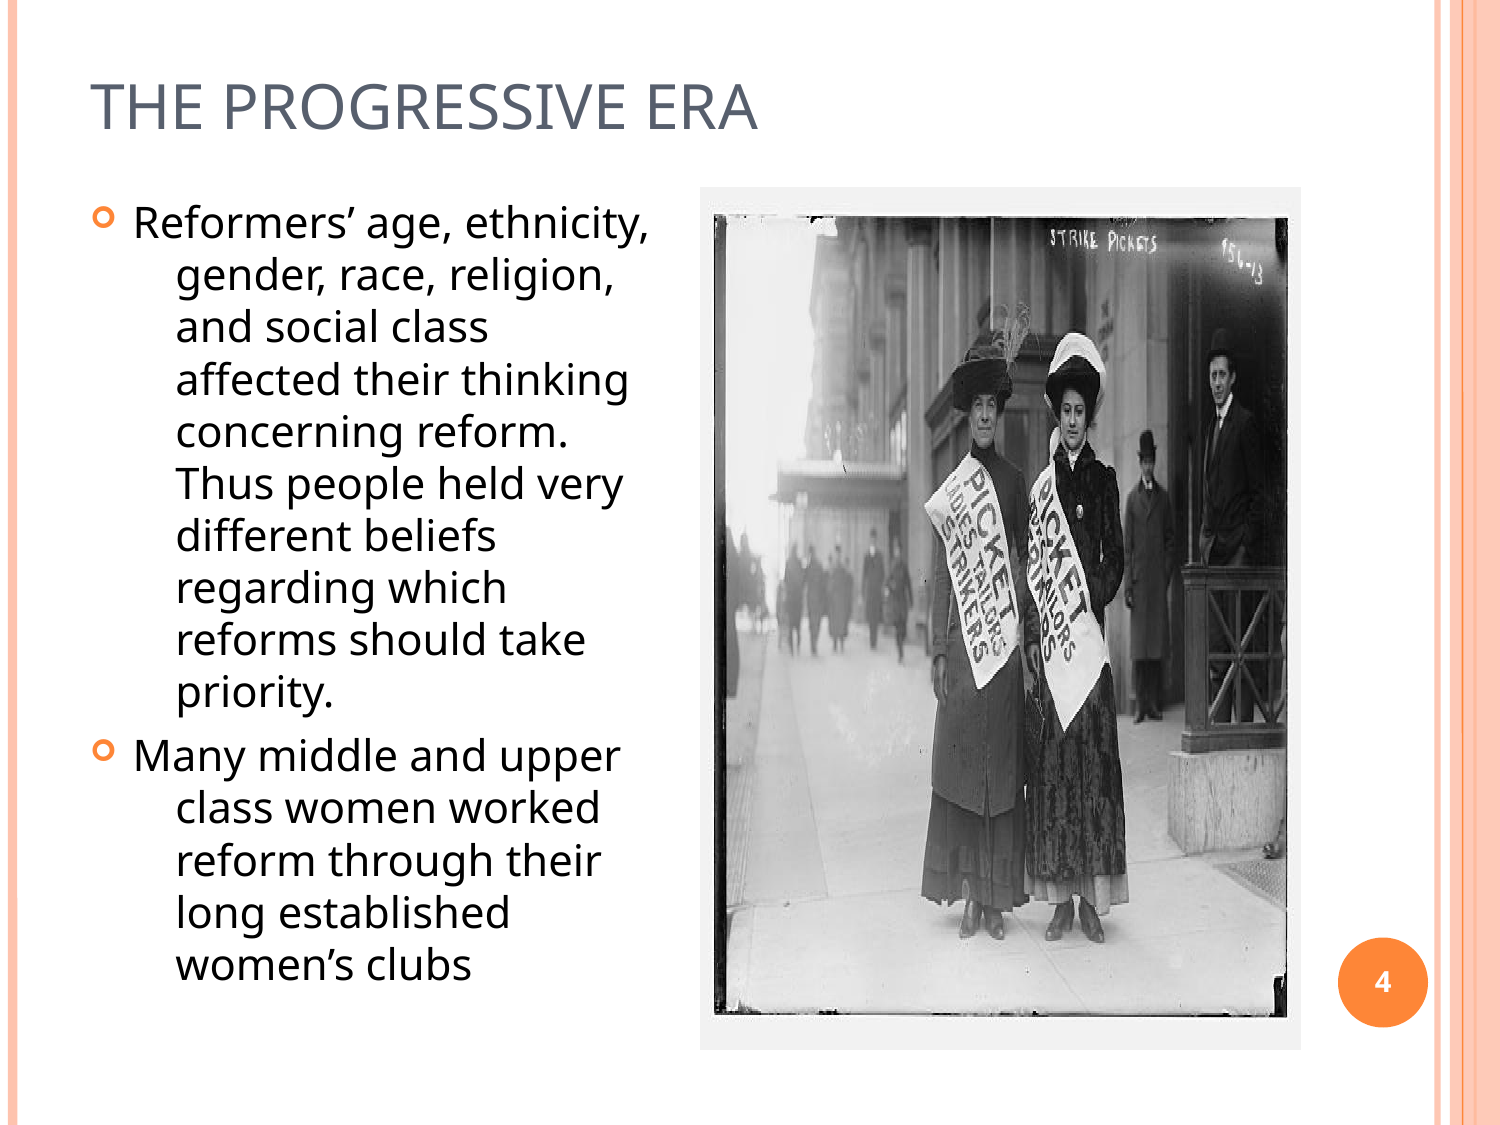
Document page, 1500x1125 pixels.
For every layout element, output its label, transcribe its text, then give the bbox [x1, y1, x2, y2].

title The Progressive Era [75, 45, 1300, 150]
text_box 4 [1333, 940, 1434, 1027]
list Reformers’ age, ethnicity, gender, race, religion, and social class affected their thinking concerning reform. Thus people held very different beliefs regarding which reforms should take priority. Many middle and upper class women worked reform through their long established women’s clubs [75, 187, 676, 1013]
picture [700, 187, 1301, 1051]
